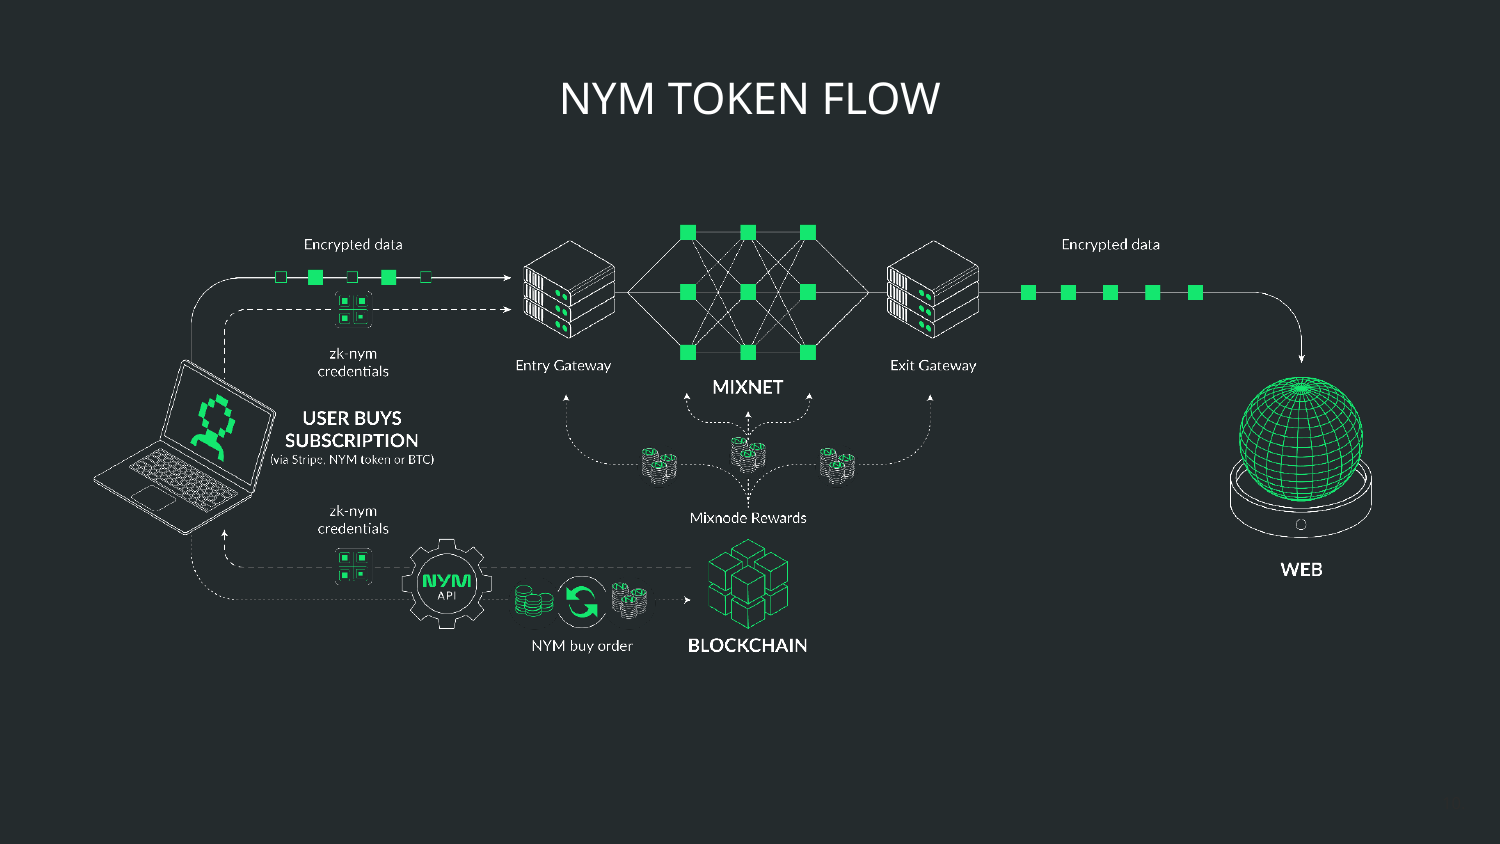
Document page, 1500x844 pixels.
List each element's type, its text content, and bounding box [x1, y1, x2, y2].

picture [20, 199, 1445, 682]
text_box NYM TOKEN FLOW [290, 59, 1210, 135]
